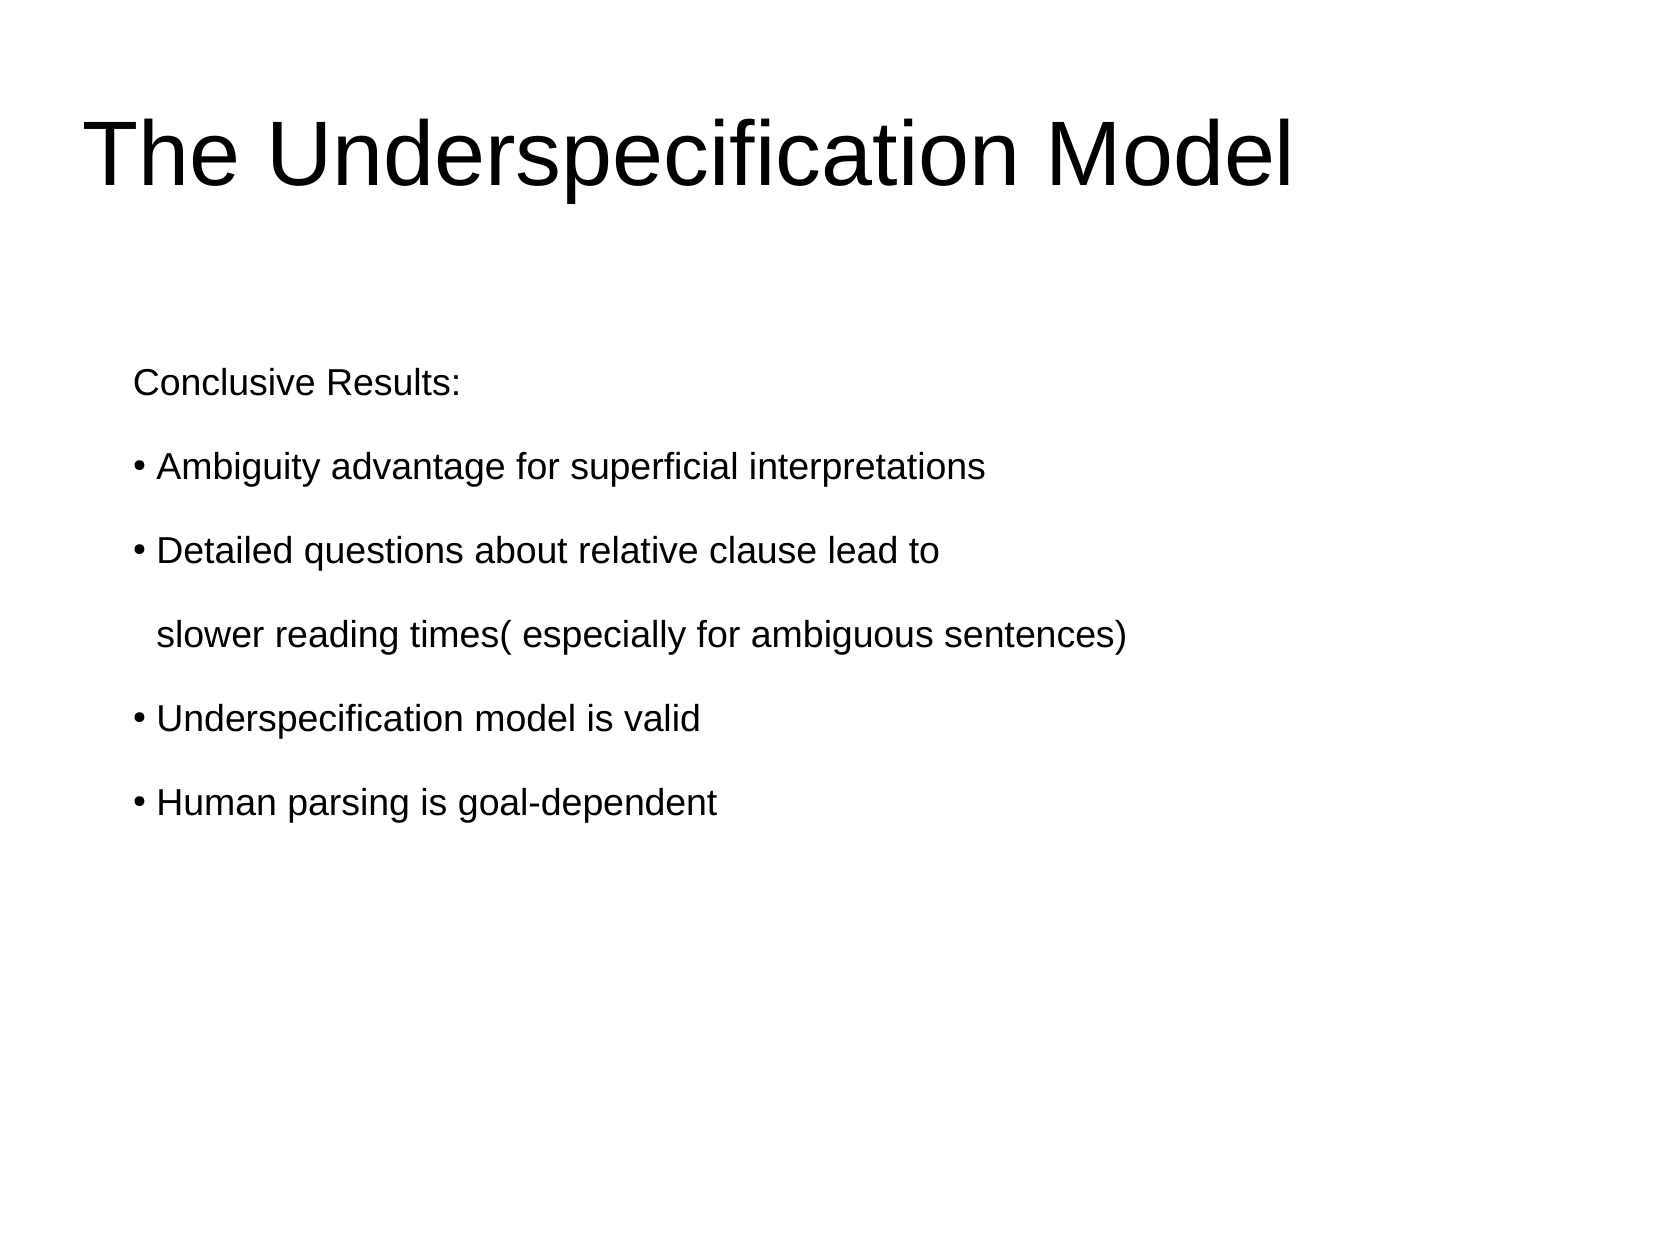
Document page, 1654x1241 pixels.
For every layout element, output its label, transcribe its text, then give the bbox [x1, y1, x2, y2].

title The Underspecification Model [82, 49, 1572, 257]
text_box Conclusive Results: Ambiguity advantage for superficial interpretations Detailed questions about relative clause lead to slower reading times( especially for ambiguous sentences) Underspecification model is valid Human parsing is goal-dependent [118, 354, 1211, 832]
